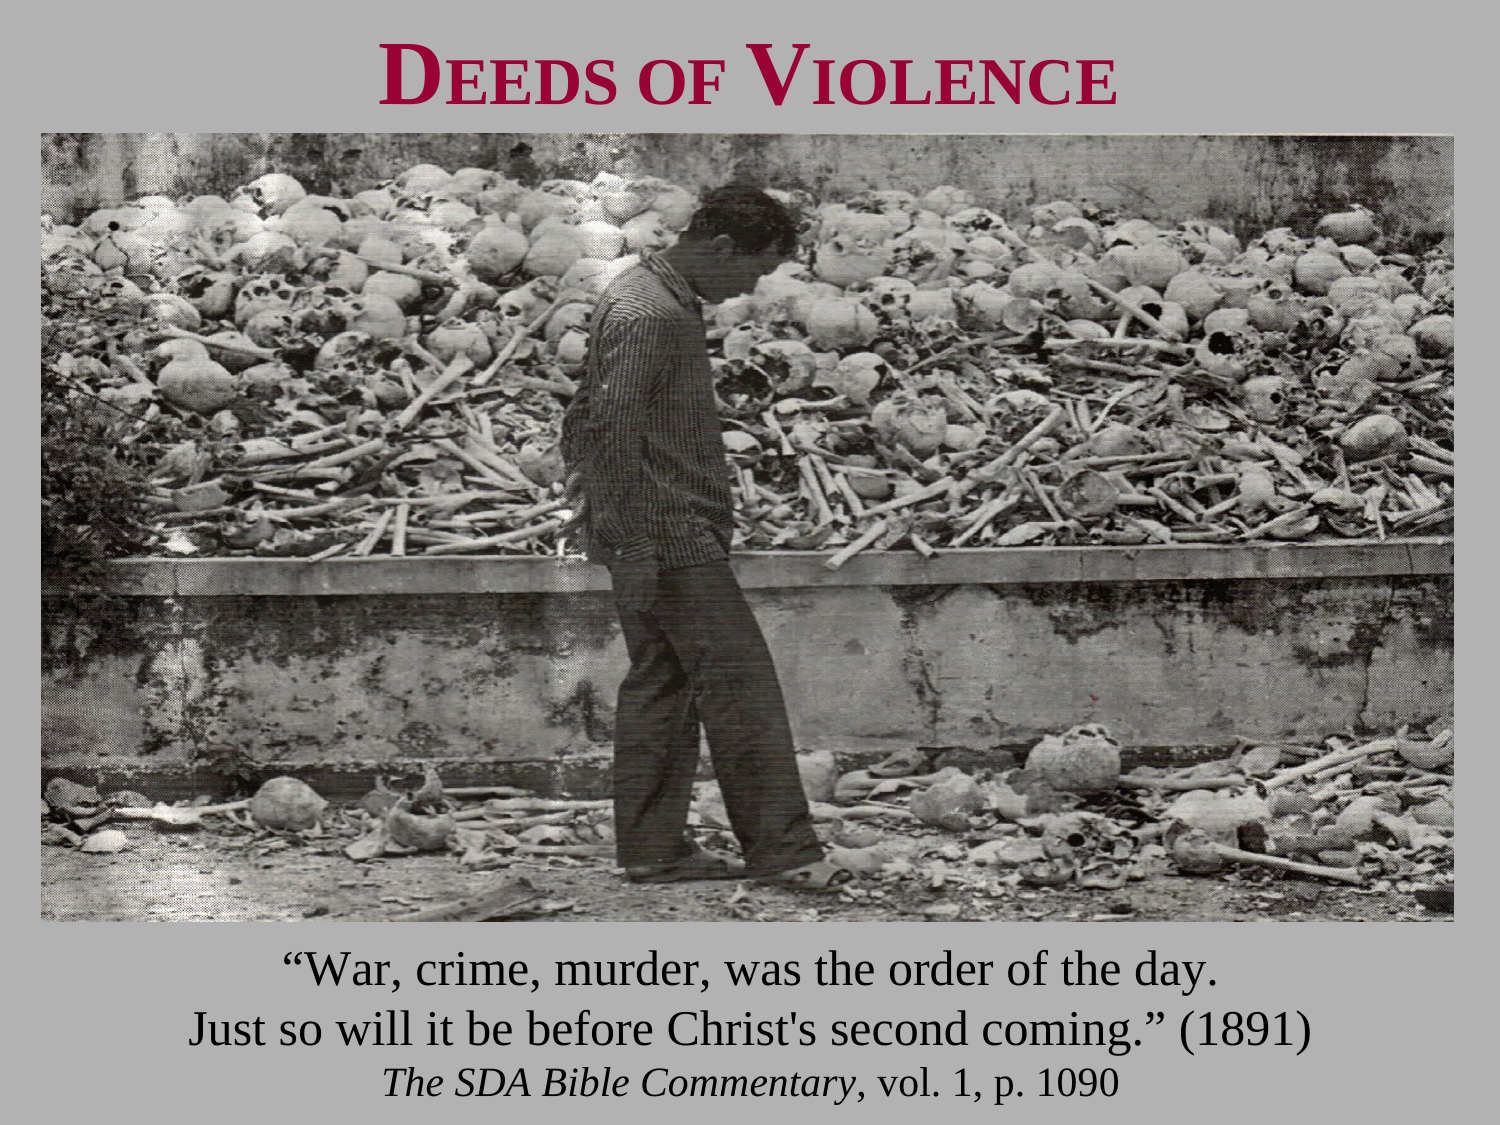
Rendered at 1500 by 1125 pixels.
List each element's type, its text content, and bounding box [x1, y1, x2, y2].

picture [41, 133, 1454, 922]
text_box DEEDS OF VIOLENCE [143, 5, 1356, 131]
text_box “War, crime, murder, was the order of the day. Just so will it be before Christ's second coming.” (1891) The SDA Bible Commentary, vol. 1, p. 1090 [100, 927, 1401, 1114]
